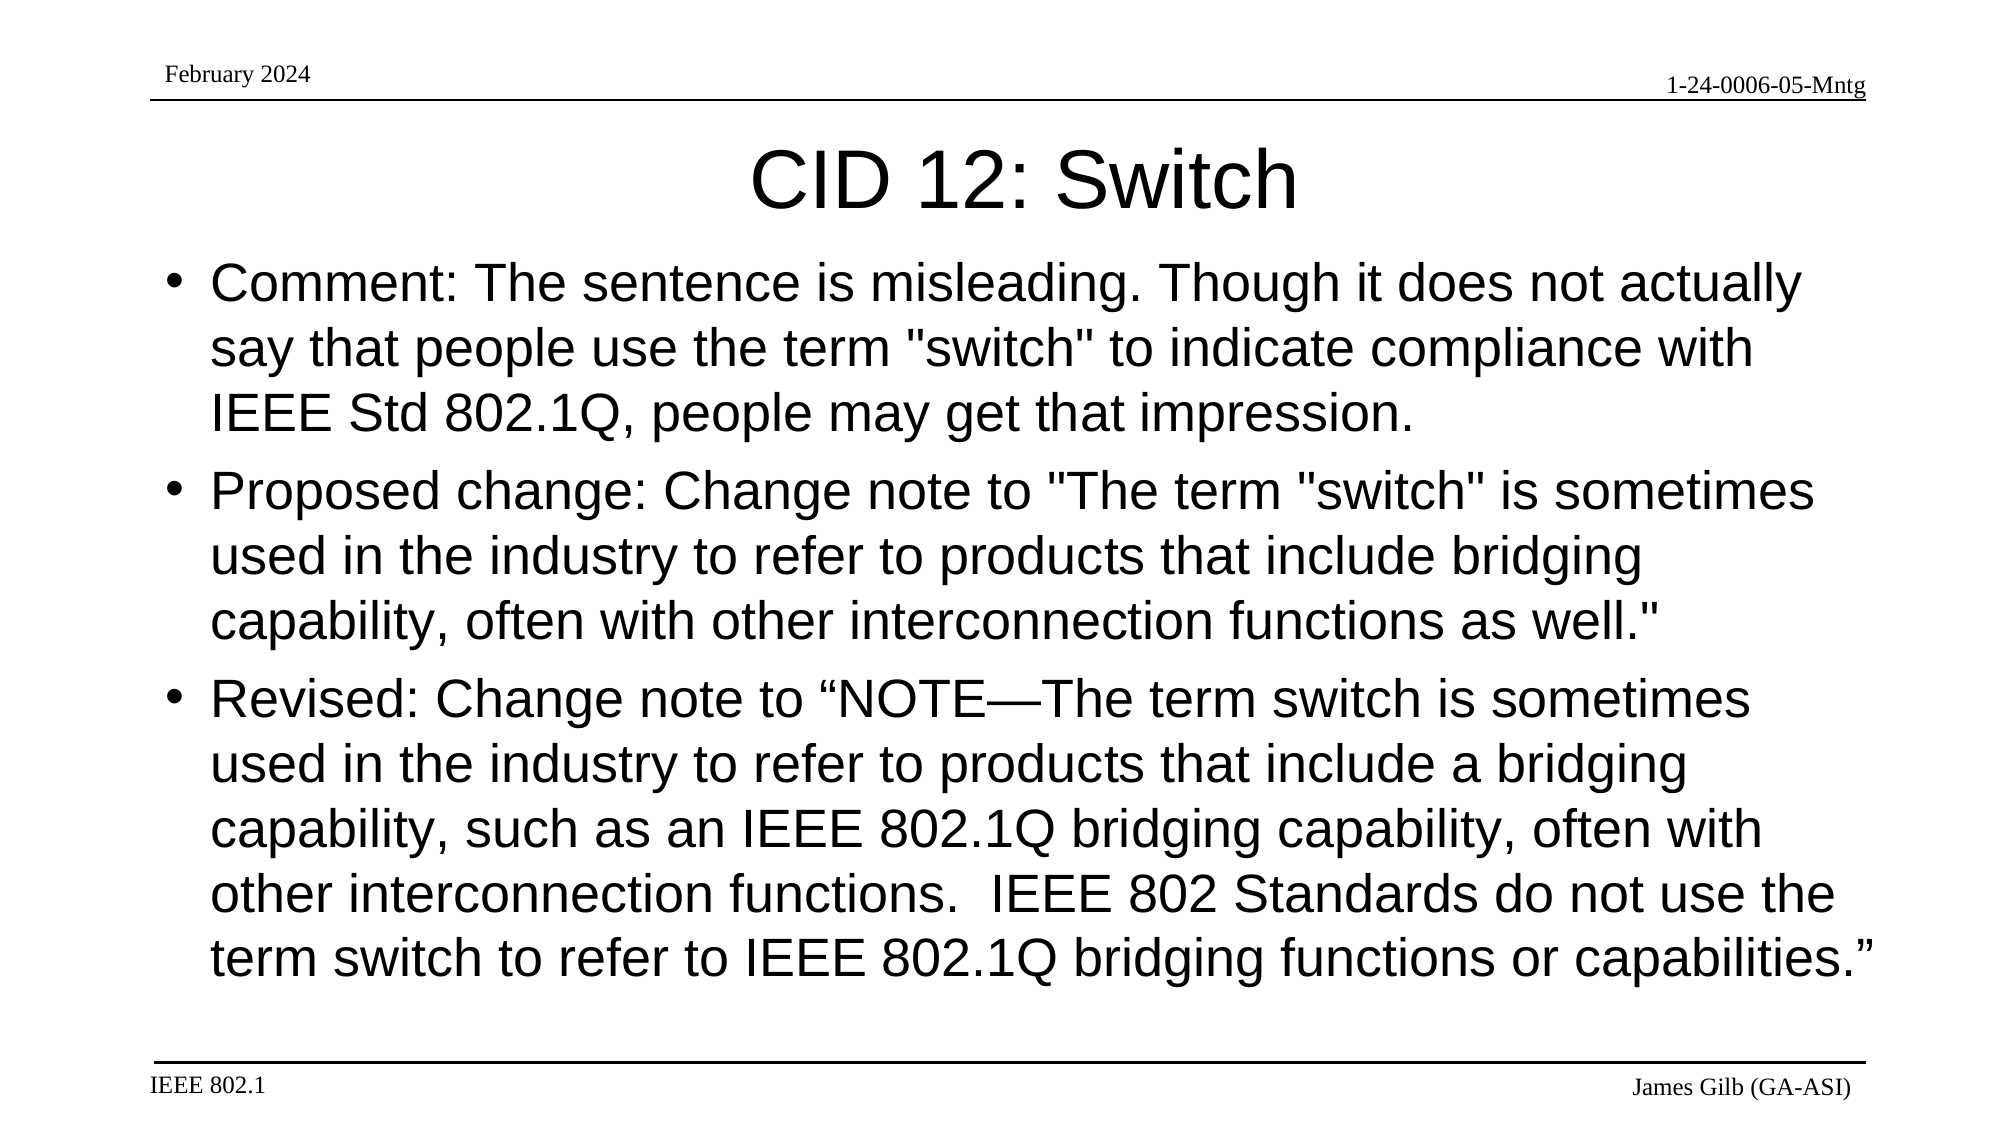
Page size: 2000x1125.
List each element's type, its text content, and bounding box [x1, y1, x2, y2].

title CID 12: Switch [149, 112, 1900, 238]
list Comment: The sentence is misleading. Though it does not actually say that people use the term "switch" to indicate compliance with IEEE Std 802.1Q, people may get that impression. Proposed change: Change note to "The term "switch" is sometimes used in the industry to refer to products that include bridging capability, often with other interconnection functions as well." Revised: Change note to “NOTE—The term switch is sometimes used in the industry to refer to products that include a bridging capability, such as an IEEE 802.1Q bridging capability, often with other interconnection functions. IEEE 802 Standards do not use the term switch to refer to IEEE 802.1Q bridging functions or capabilities.” [150, 239, 1900, 1051]
